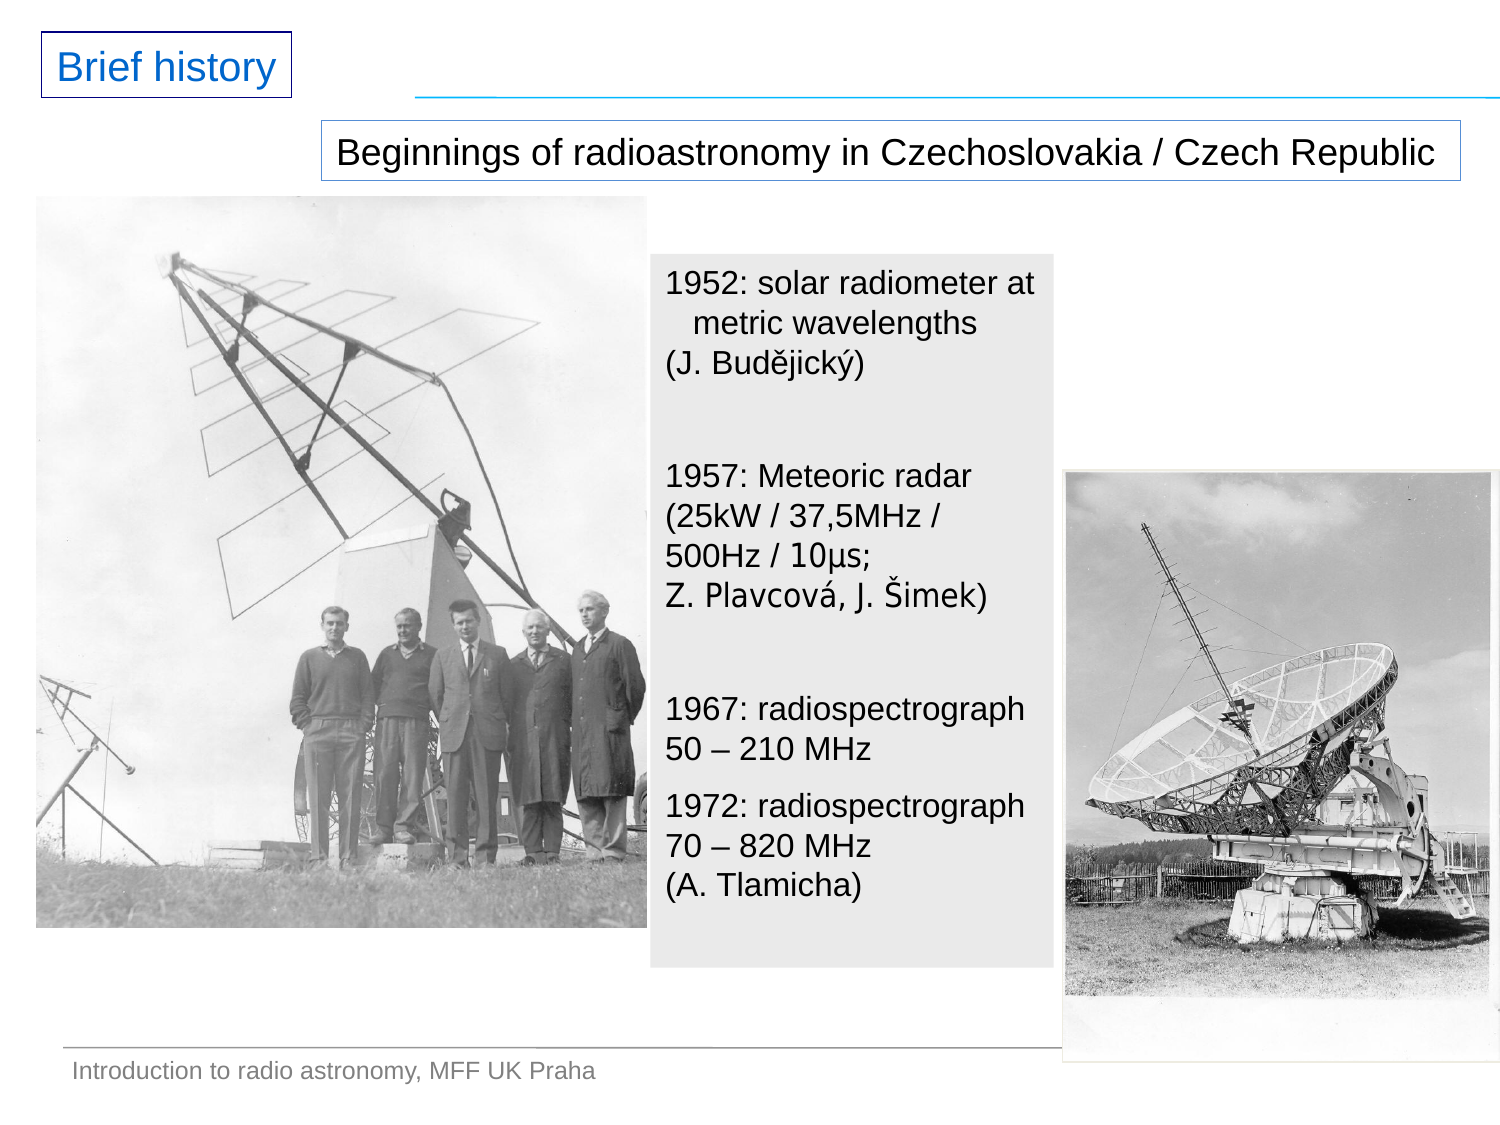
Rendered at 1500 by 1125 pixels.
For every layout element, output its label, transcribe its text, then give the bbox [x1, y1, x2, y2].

text_box Brief history [41, 32, 292, 98]
text_box Beginnings of radioastronomy in Czechoslovakia / Czech Republic [321, 120, 1461, 181]
text_box 1952: solar radiometer at metric wavelengths (J. Budějický) 1957: Meteoric radar (25kW / 37,5MHz / 500Hz / 10μs; Z. Plavcová, J. Šimek) 1967: radiospectrograph 50 – 210 MHz 1972: radiospectrograph 70 – 820 MHz (A. Tlamicha) [650, 253, 1054, 968]
picture [36, 196, 647, 928]
picture [1063, 470, 1500, 1062]
